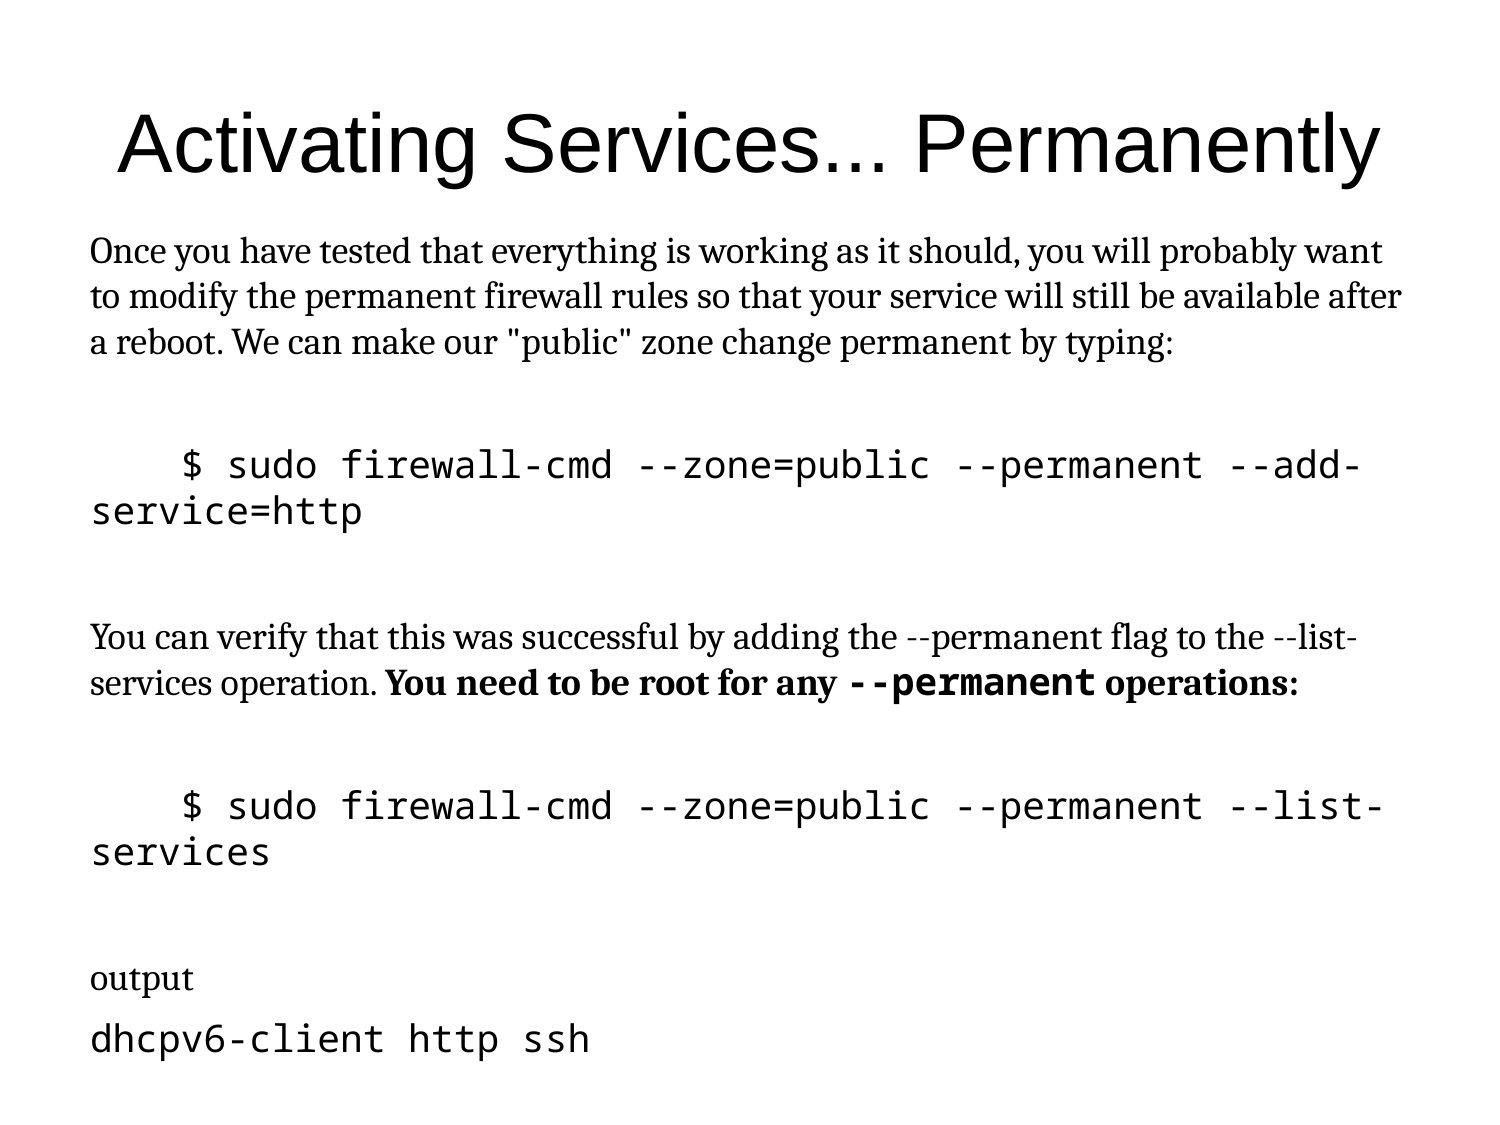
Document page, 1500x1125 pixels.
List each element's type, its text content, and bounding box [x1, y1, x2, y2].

title Activating Services... Permanently [75, 45, 1425, 217]
list Once you have tested that everything is working as it should, you will probably want to modify the permanent firewall rules so that your service will still be available after a reboot. We can make our "public" zone change permanent by typing: $ sudo firewall-cmd --zone=public --permanent --add-service=http You can verify that this was successful by adding the --permanent flag to the --list-services operation. You need to be root for any --permanent operations: $ sudo firewall-cmd --zone=public --permanent --list-services output dhcpv6-client http ssh [75, 217, 1425, 1081]
